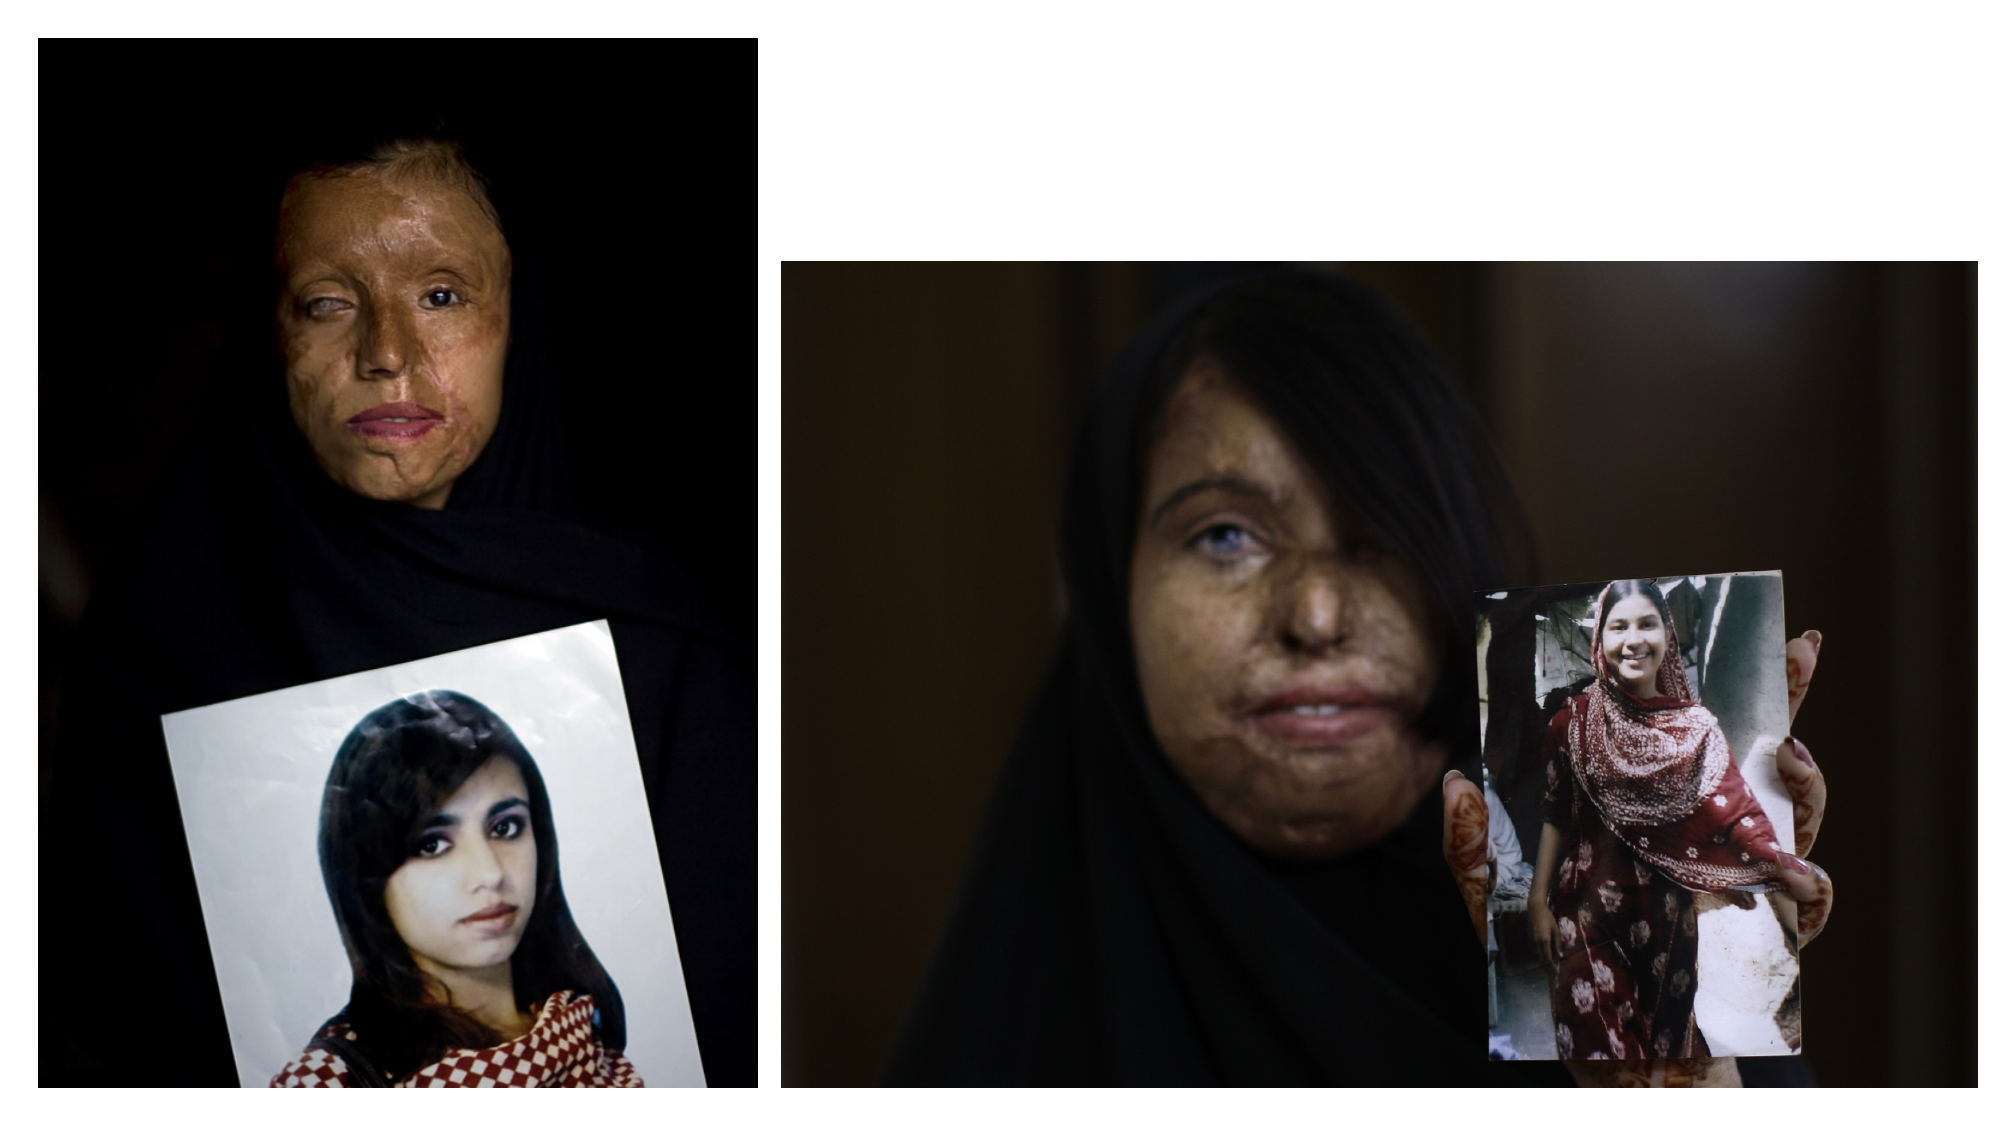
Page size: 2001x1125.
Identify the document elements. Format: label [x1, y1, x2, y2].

picture [38, 38, 758, 1088]
picture [781, 261, 1978, 1088]
